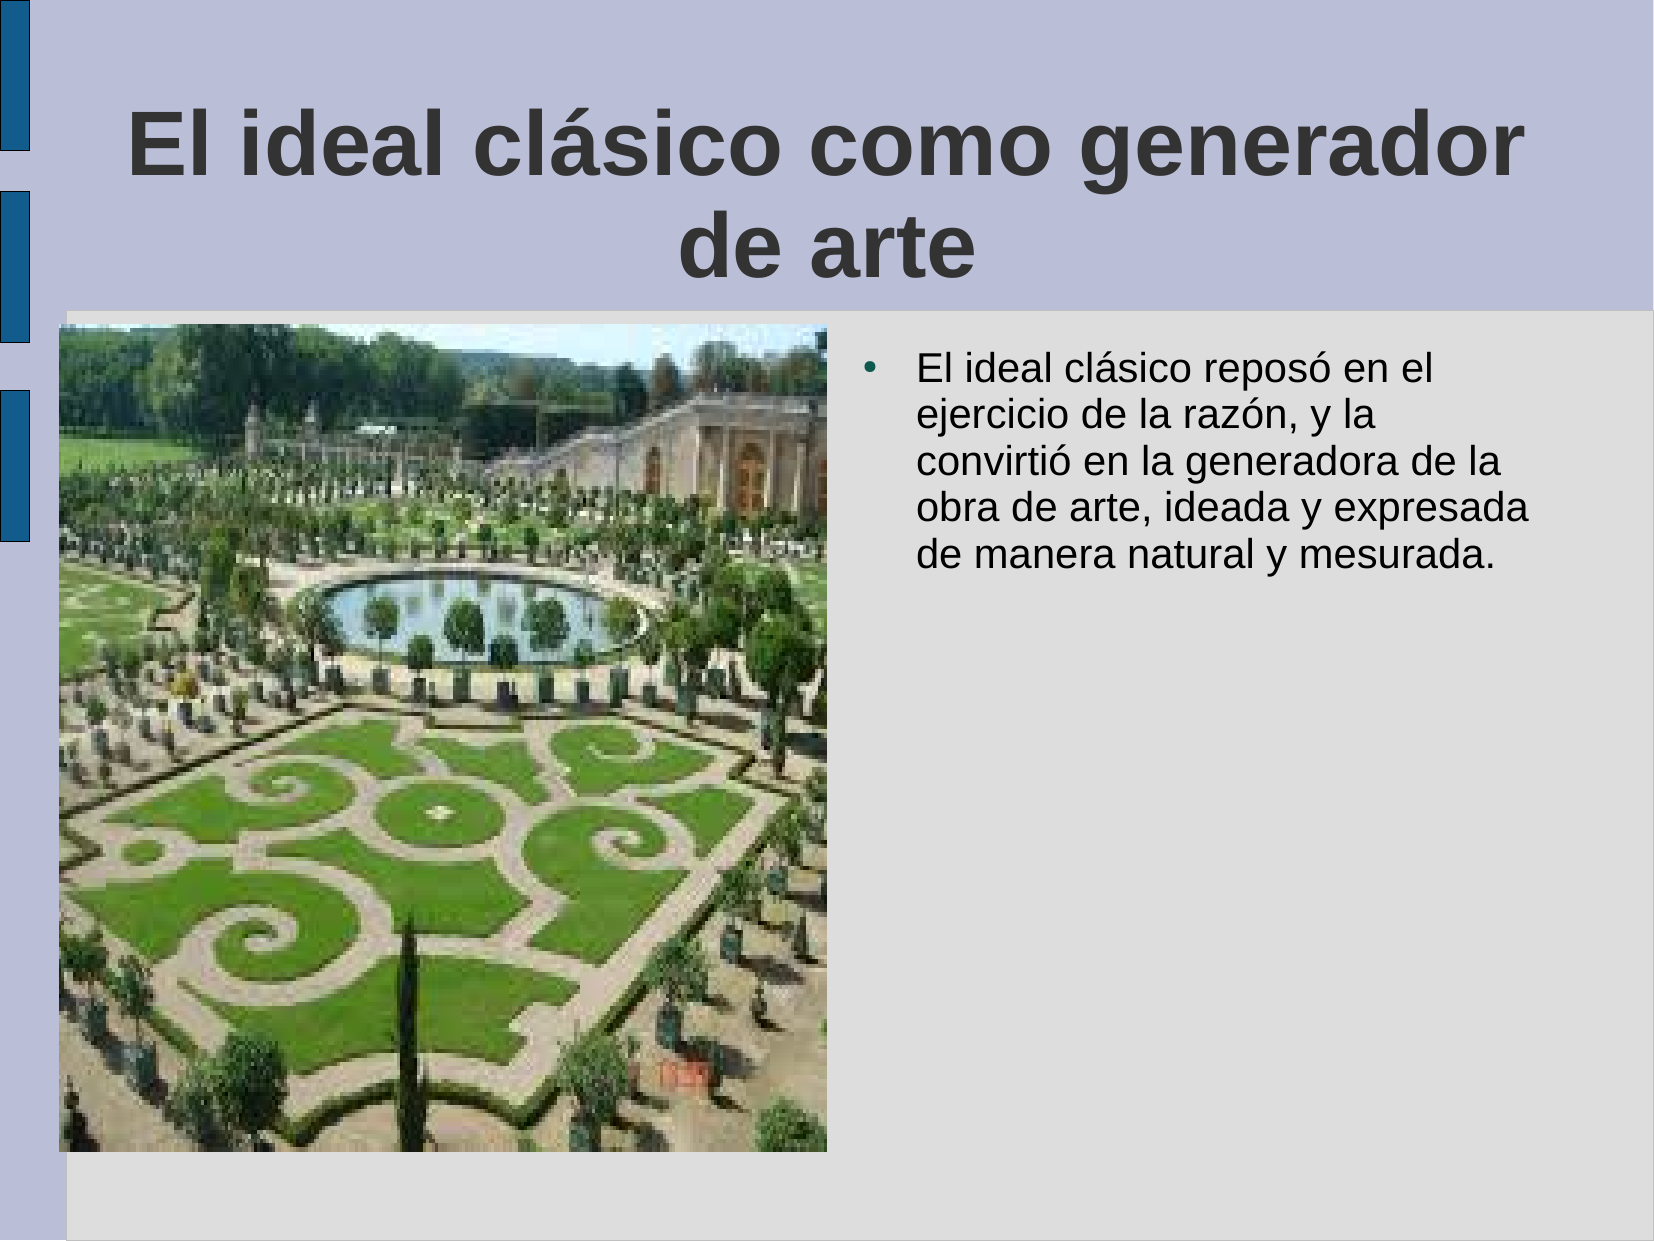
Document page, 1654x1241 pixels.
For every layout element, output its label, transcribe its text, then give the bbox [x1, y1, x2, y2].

title El ideal clásico como generador de arte [121, 92, 1534, 298]
picture [59, 324, 827, 1152]
list El ideal clásico reposó en el ejercicio de la razón, y la convirtió en la generadora de la obra de arte, ideada y expresada de manera natural y mesurada. [845, 344, 1535, 1149]
